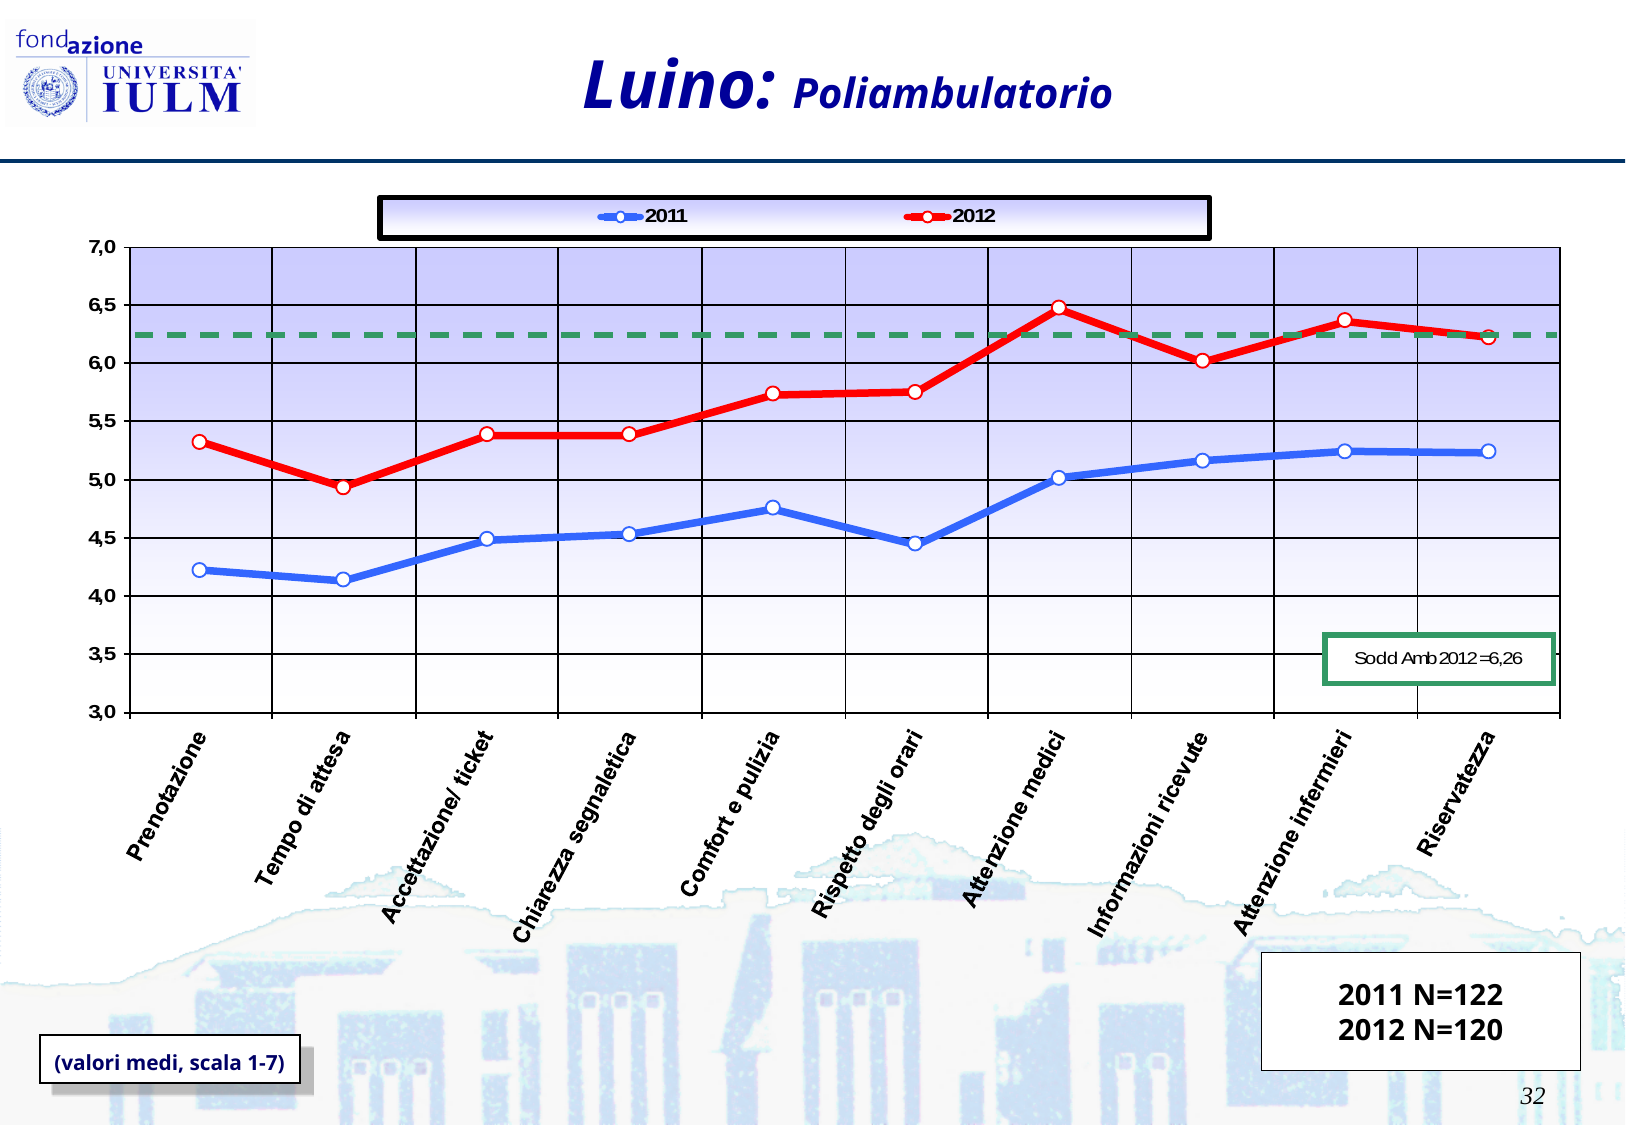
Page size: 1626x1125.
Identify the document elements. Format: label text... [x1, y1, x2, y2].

picture [5, 19, 256, 127]
picture [46, 184, 1564, 1125]
text_box Luino: Poliambulatorio [304, 18, 1392, 144]
text_box 2011 N=122 2012 N=120 [1261, 952, 1581, 1071]
